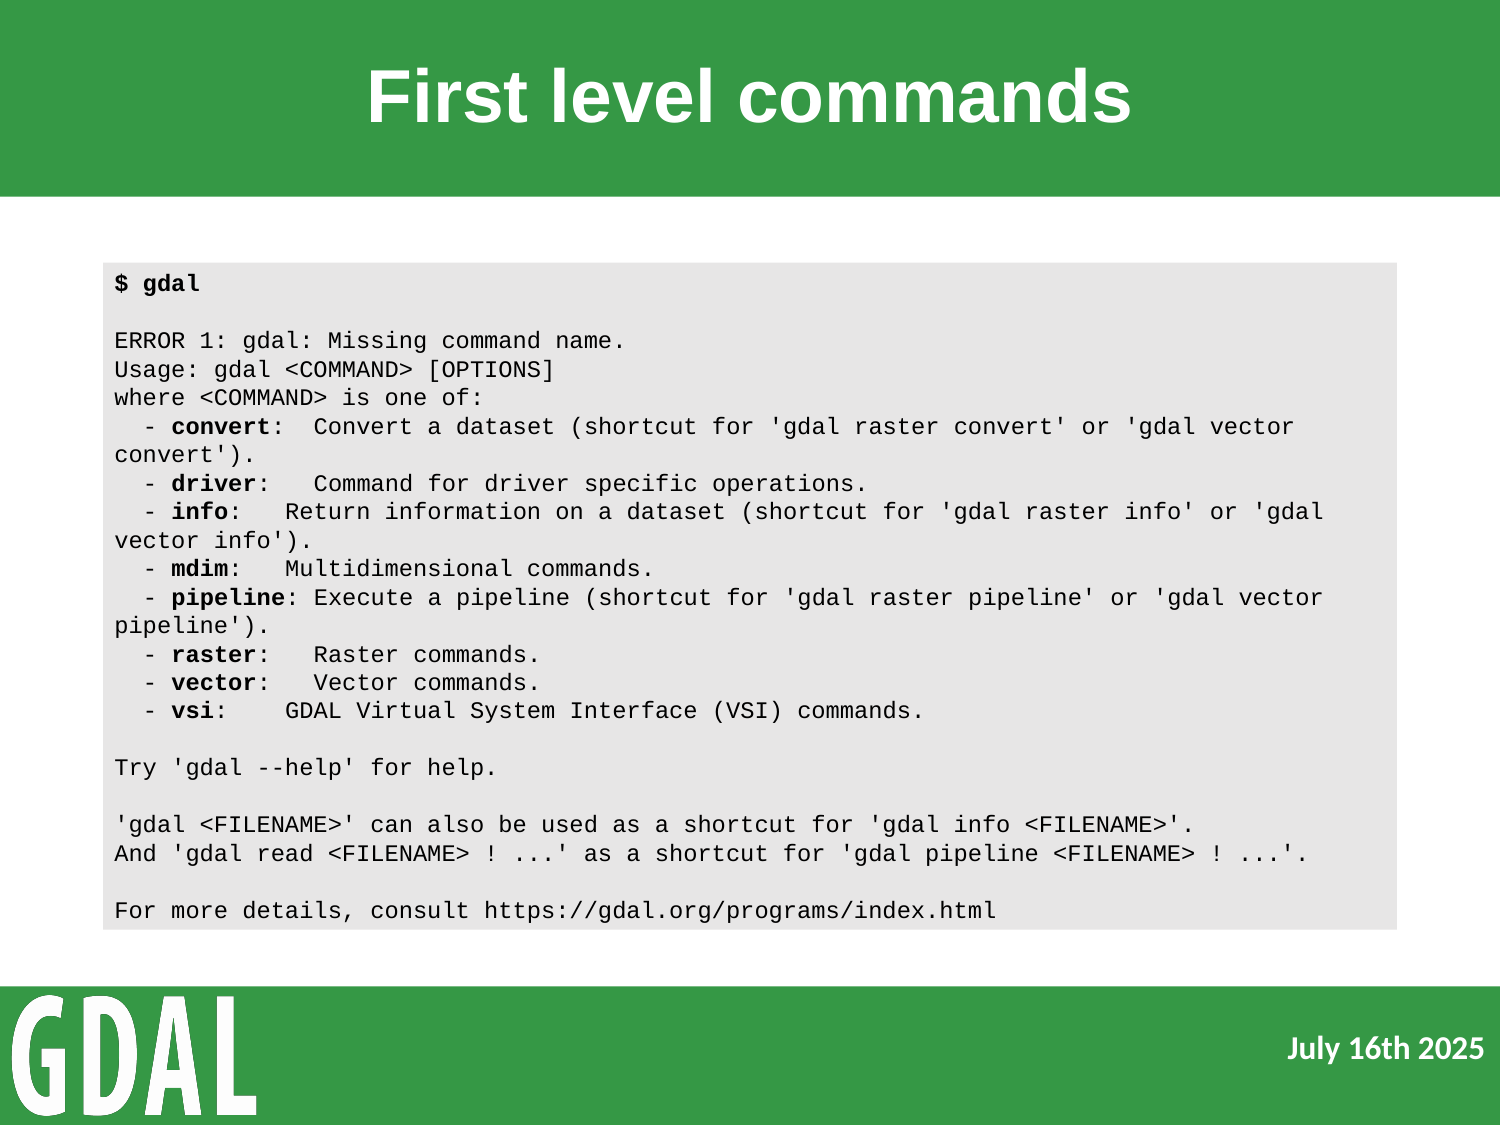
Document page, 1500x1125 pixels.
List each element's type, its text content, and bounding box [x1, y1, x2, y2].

list $ gdal ERROR 1: gdal: Missing command name. Usage: gdal <COMMAND> [OPTIONS] where <COMMAND> is one of: - convert: Convert a dataset (shortcut for 'gdal raster convert' or 'gdal vector convert'). - driver: Command for driver specific operations. - info: Return information on a dataset (shortcut for 'gdal raster info' or 'gdal vector info'). - mdim: Multidimensional commands. - pipeline: Execute a pipeline (shortcut for 'gdal raster pipeline' or 'gdal vector pipeline'). - raster: Raster commands. - vector: Vector commands. - vsi: GDAL Virtual System Interface (VSI) commands. Try 'gdal --help' for help. 'gdal <FILENAME>' can also be used as a shortcut for 'gdal info <FILENAME>'. And 'gdal read <FILENAME> ! ...' as a shortcut for 'gdal pipeline <FILENAME> ! ...'. For more details, consult https://gdal.org/programs/index.html [103, 262, 1397, 930]
picture [11, 995, 257, 1116]
title First level commands [0, 0, 1500, 197]
